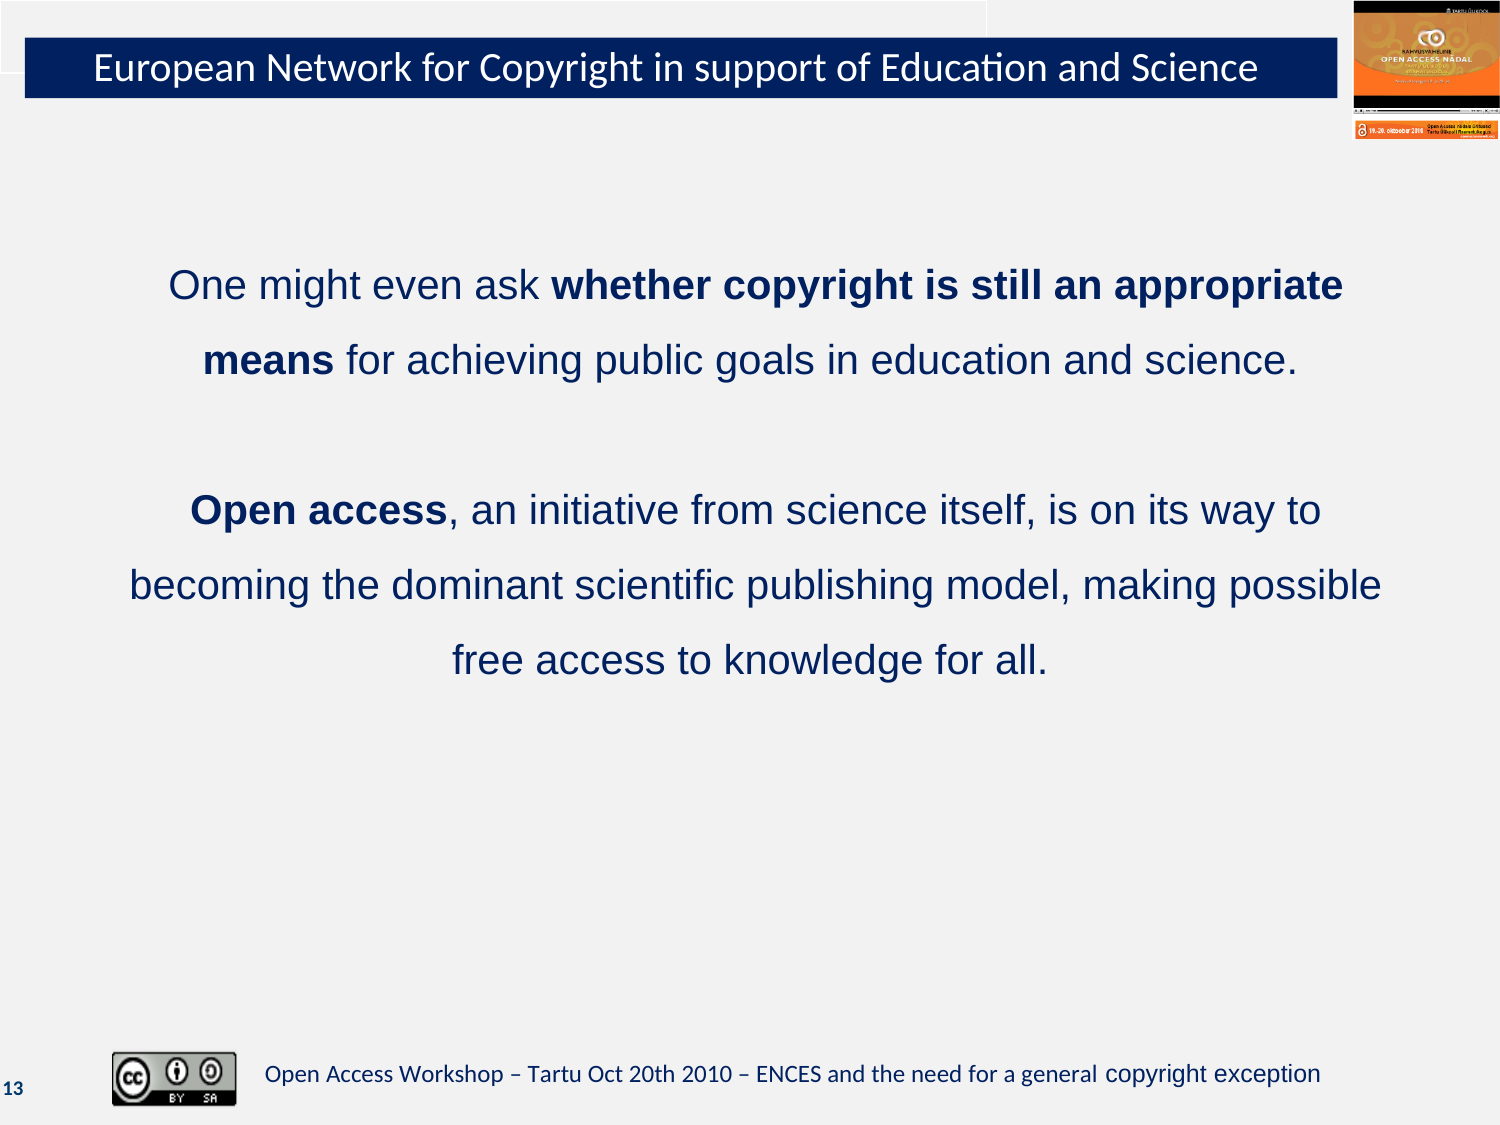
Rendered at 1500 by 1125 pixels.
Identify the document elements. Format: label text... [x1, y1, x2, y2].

text_box European Network for Copyright in support of Education and Science [24, 37, 1338, 99]
text_box One might even ask whether copyright is still an appropriate means for achieving public goals in education and science. Open access, an initiative from science itself, is on its way to becoming the dominant scientific publishing model, making possible free access to knowledge for all. [99, 174, 1413, 746]
